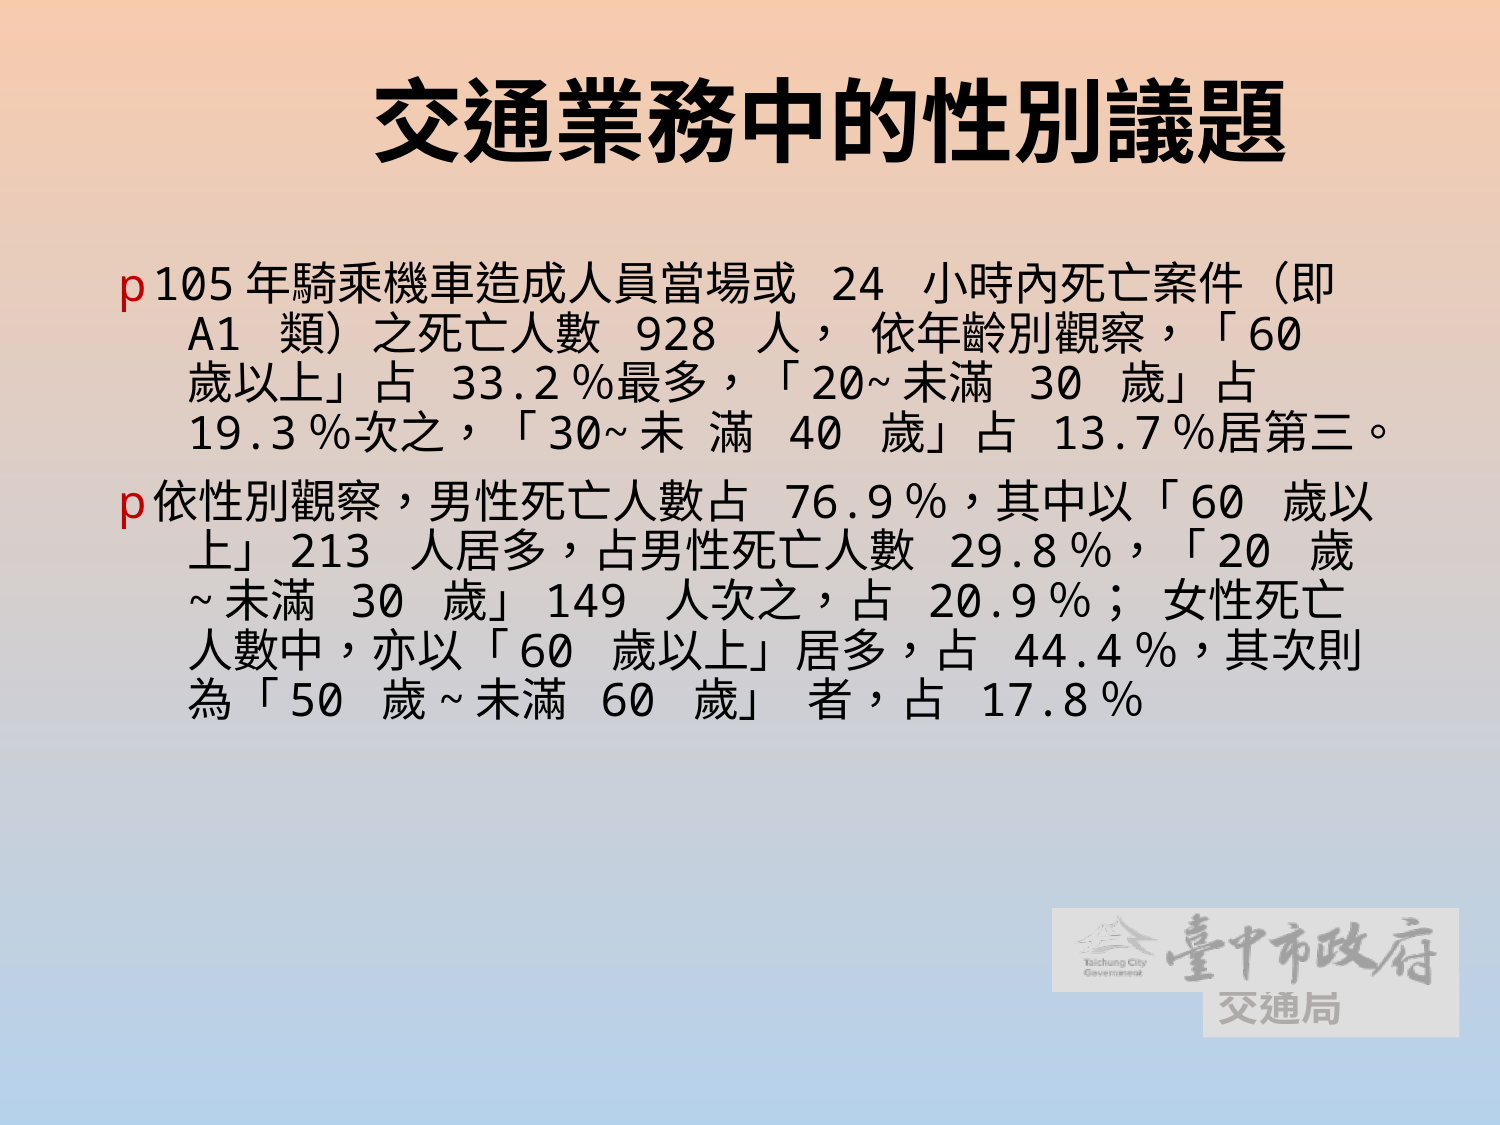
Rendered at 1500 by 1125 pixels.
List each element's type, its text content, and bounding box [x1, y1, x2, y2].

list 105年騎乘機車造成人員當場或 24 小時內死亡案件（即 A1 類）之死亡人數 928 人， 依年齡別觀察，「60 歲以上」占 33.2％最多，「20~未滿 30 歲」占 19.3％次之，「30~未 滿 40 歲」占 13.7％居第三。 依性別觀察，男性死亡人數占 76.9％，其中以「60 歲以 上」213 人居多，占男性死亡人數 29.8％，「20 歲~未滿 30 歲」149 人次之，占 20.9％； 女性死亡人數中，亦以「60 歲以上」居多，占 44.4％，其次則為「50 歲~未滿 60 歲」 者，占 17.8％ [103, 253, 1397, 826]
title 交通業務中的性別議題 [103, 16, 1397, 235]
